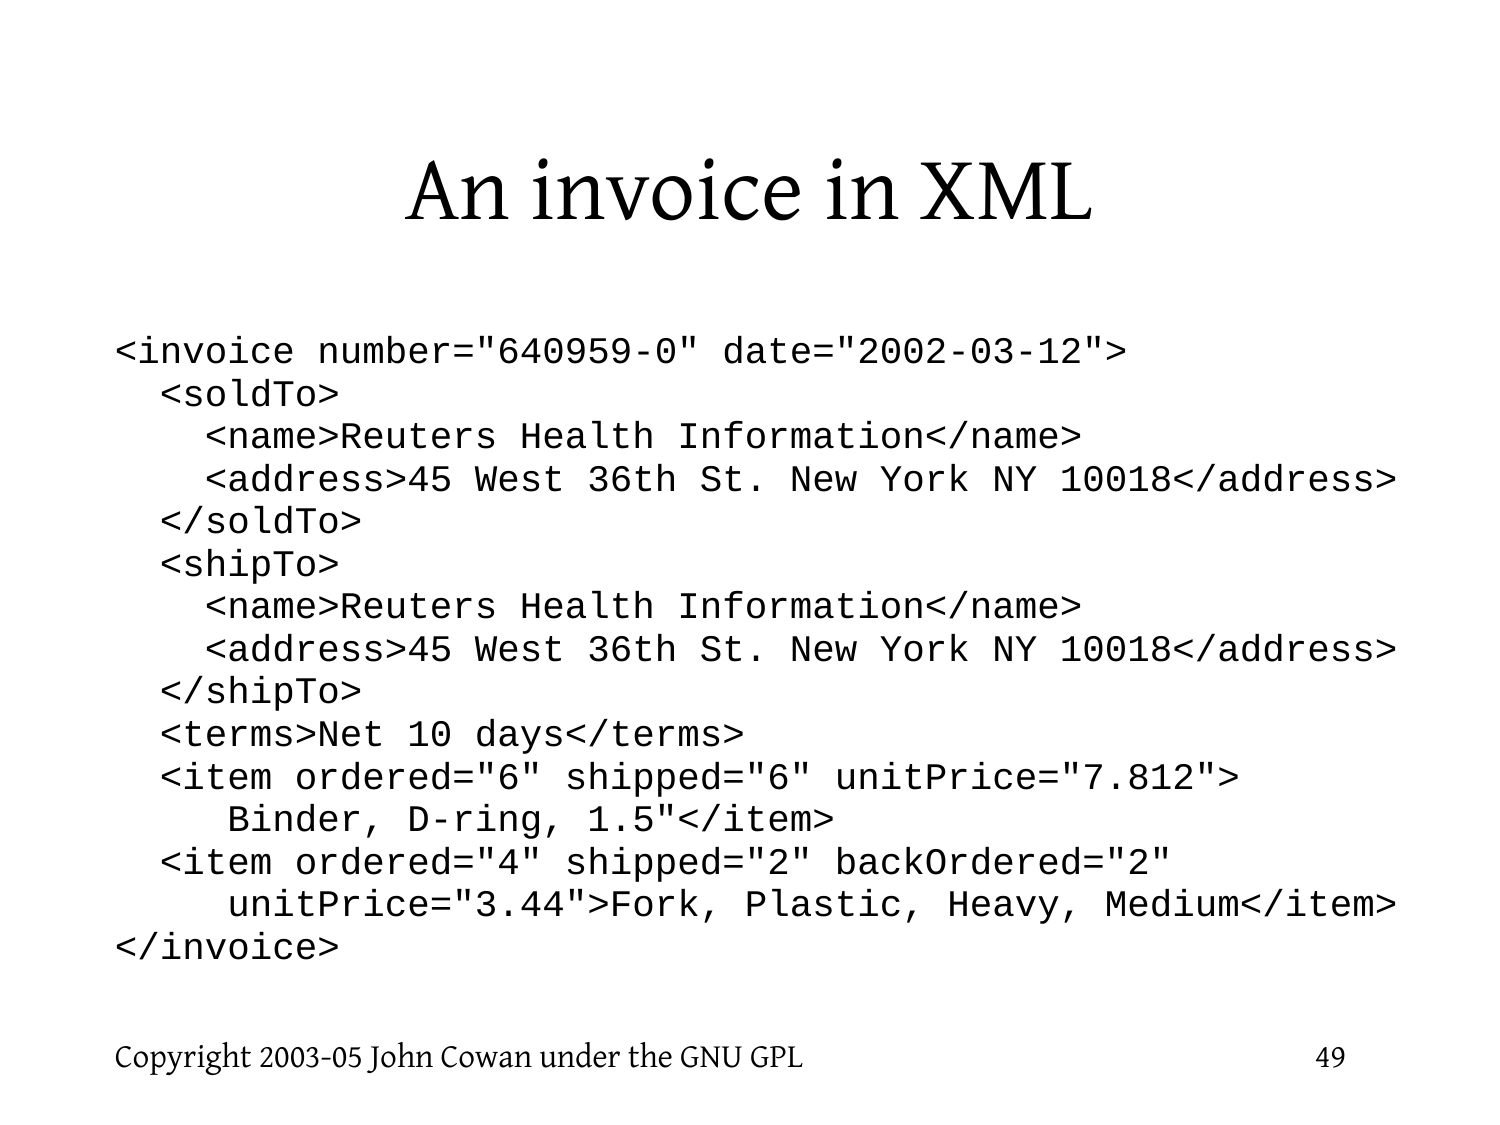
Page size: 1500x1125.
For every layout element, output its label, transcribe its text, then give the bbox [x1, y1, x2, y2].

text_box <invoice number="640959-0" date="2002-03-12"> <soldTo> <name>Reuters Health Information</name> <address>45 West 36th St. New York NY 10018</address> </soldTo> <shipTo> <name>Reuters Health Information</name> <address>45 West 36th St. New York NY 10018</address> </shipTo> <terms>Net 10 days</terms> <item ordered="6" shipped="6" unitPrice="7.812"> Binder, D-ring, 1.5"</item> <item ordered="4" shipped="2" backOrdered="2" unitPrice="3.44">Fork, Plastic, Heavy, Medium</item> </invoice> [99, 324, 1413, 953]
title An invoice in XML [112, 99, 1388, 288]
